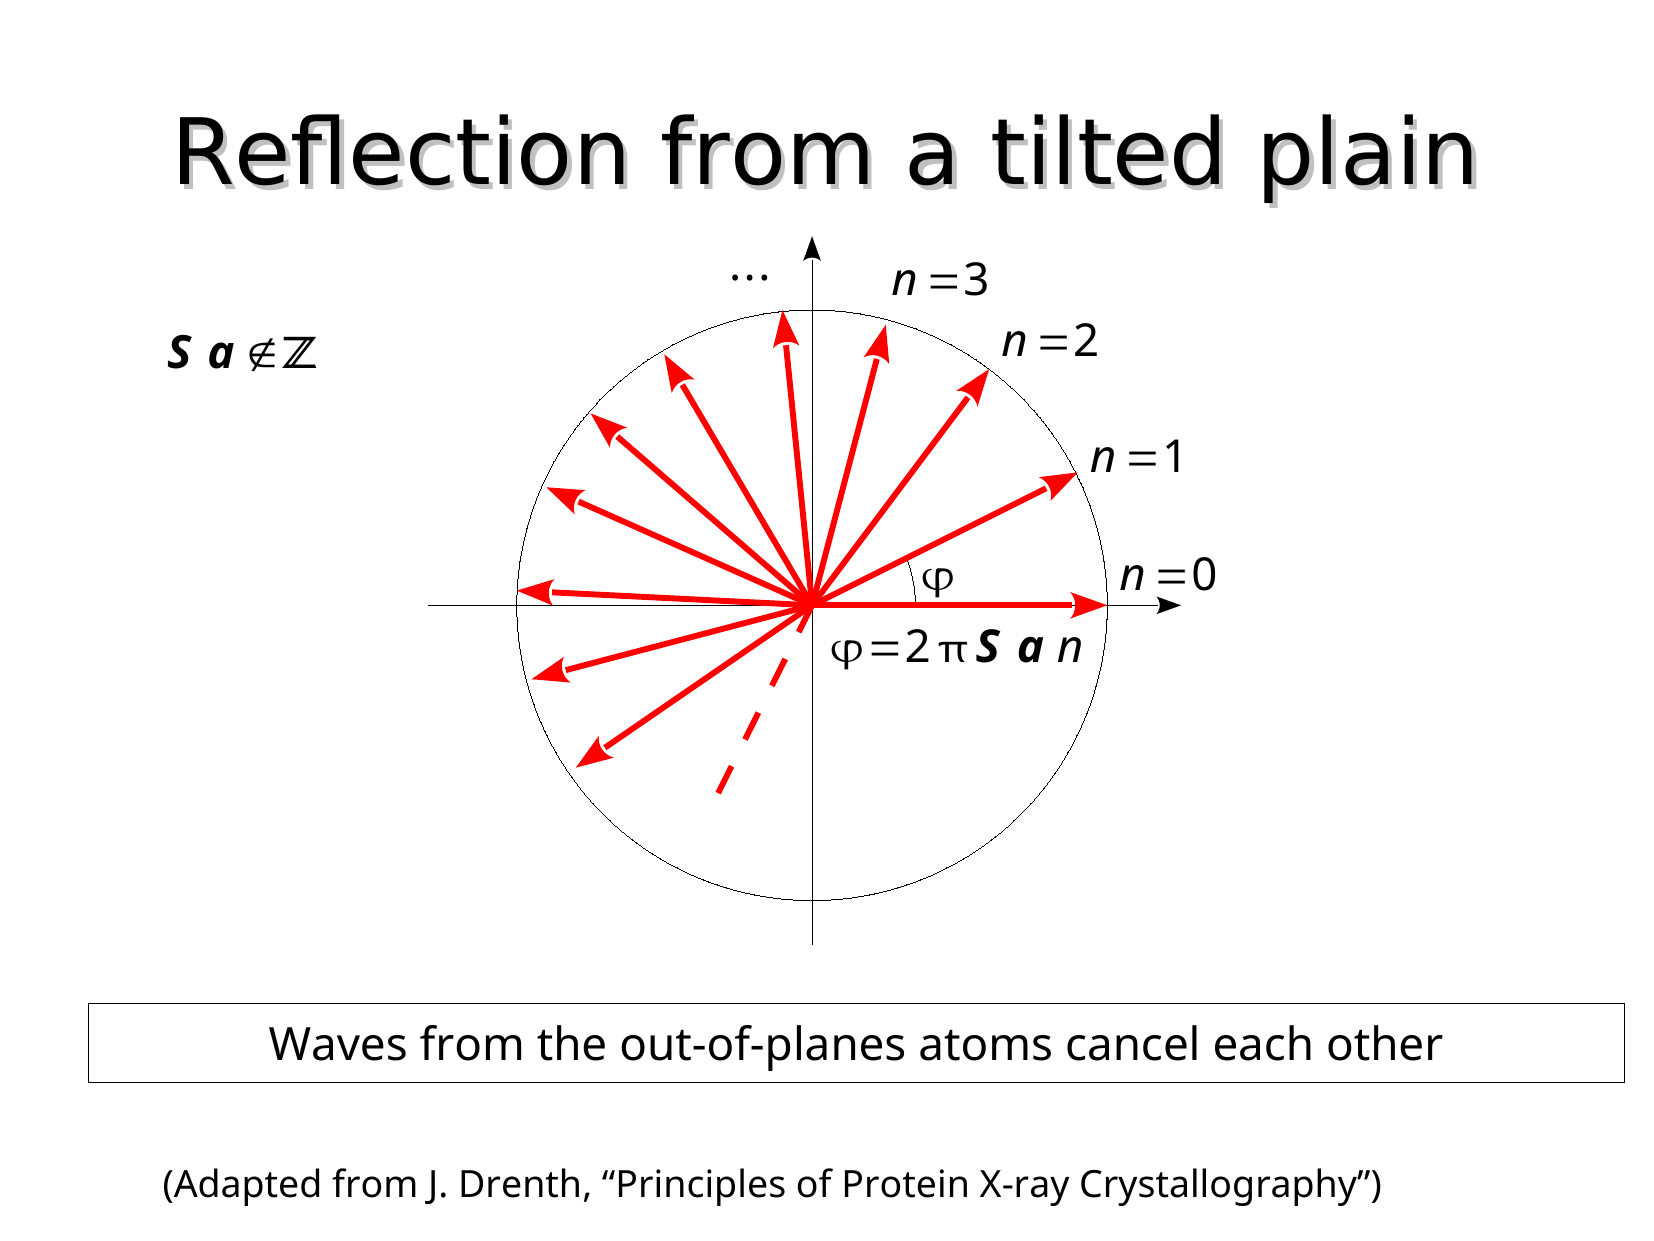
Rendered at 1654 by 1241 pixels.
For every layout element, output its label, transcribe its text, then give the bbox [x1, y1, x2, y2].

chart [723, 236, 780, 293]
title Reflection from a tilted plain [82, 56, 1571, 250]
chart [1113, 546, 1226, 603]
text_box (Adapted from J. Drenth, “Principles of Protein X-ray Crystallography”) [147, 1150, 1639, 1218]
chart [1084, 428, 1196, 485]
chart [161, 322, 325, 384]
chart [995, 312, 1108, 370]
text_box Waves from the out-of-planes atoms cancel each other [88, 1003, 1625, 1083]
chart [915, 546, 963, 603]
chart [824, 616, 1092, 678]
chart [885, 250, 998, 308]
